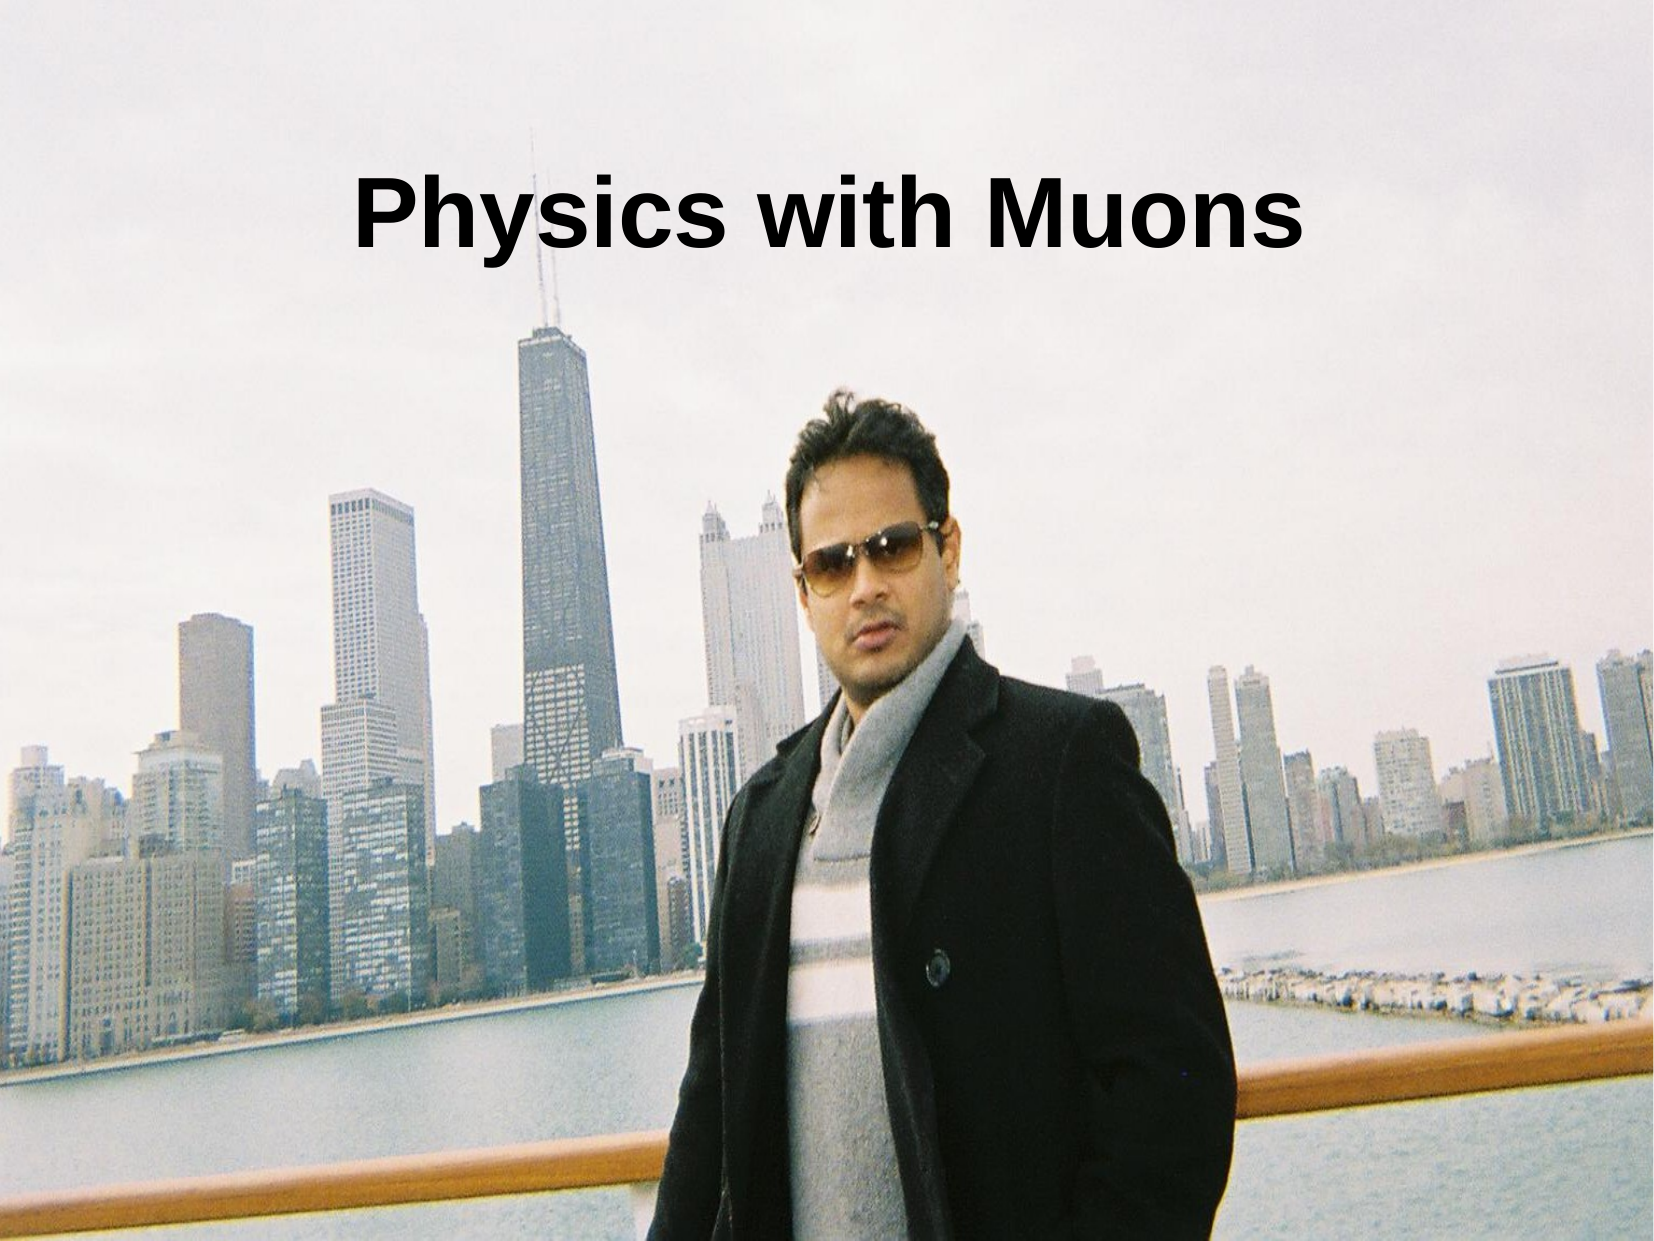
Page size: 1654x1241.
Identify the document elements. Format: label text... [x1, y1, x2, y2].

text_box Physics with Muons [337, 150, 1319, 316]
picture [0, 0, 1654, 1241]
